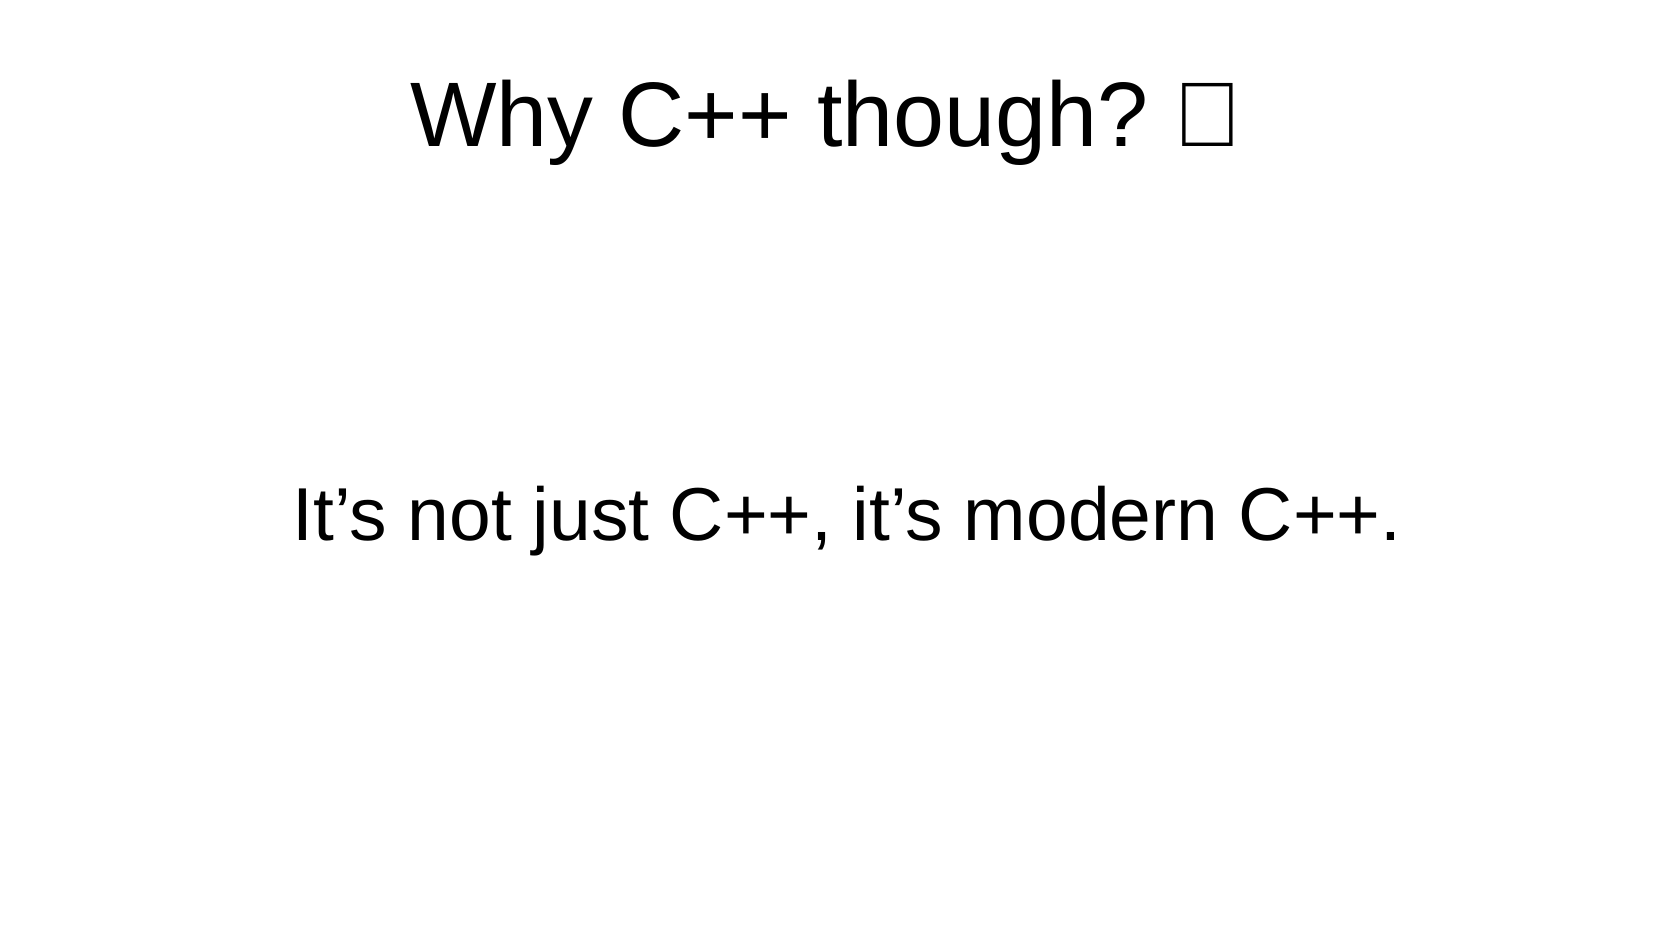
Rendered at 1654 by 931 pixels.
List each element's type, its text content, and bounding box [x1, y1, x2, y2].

list It’s not just C++, it’s modern C++. [206, 472, 1418, 562]
title Why C++ though? 🤔 [82, 37, 1571, 193]
